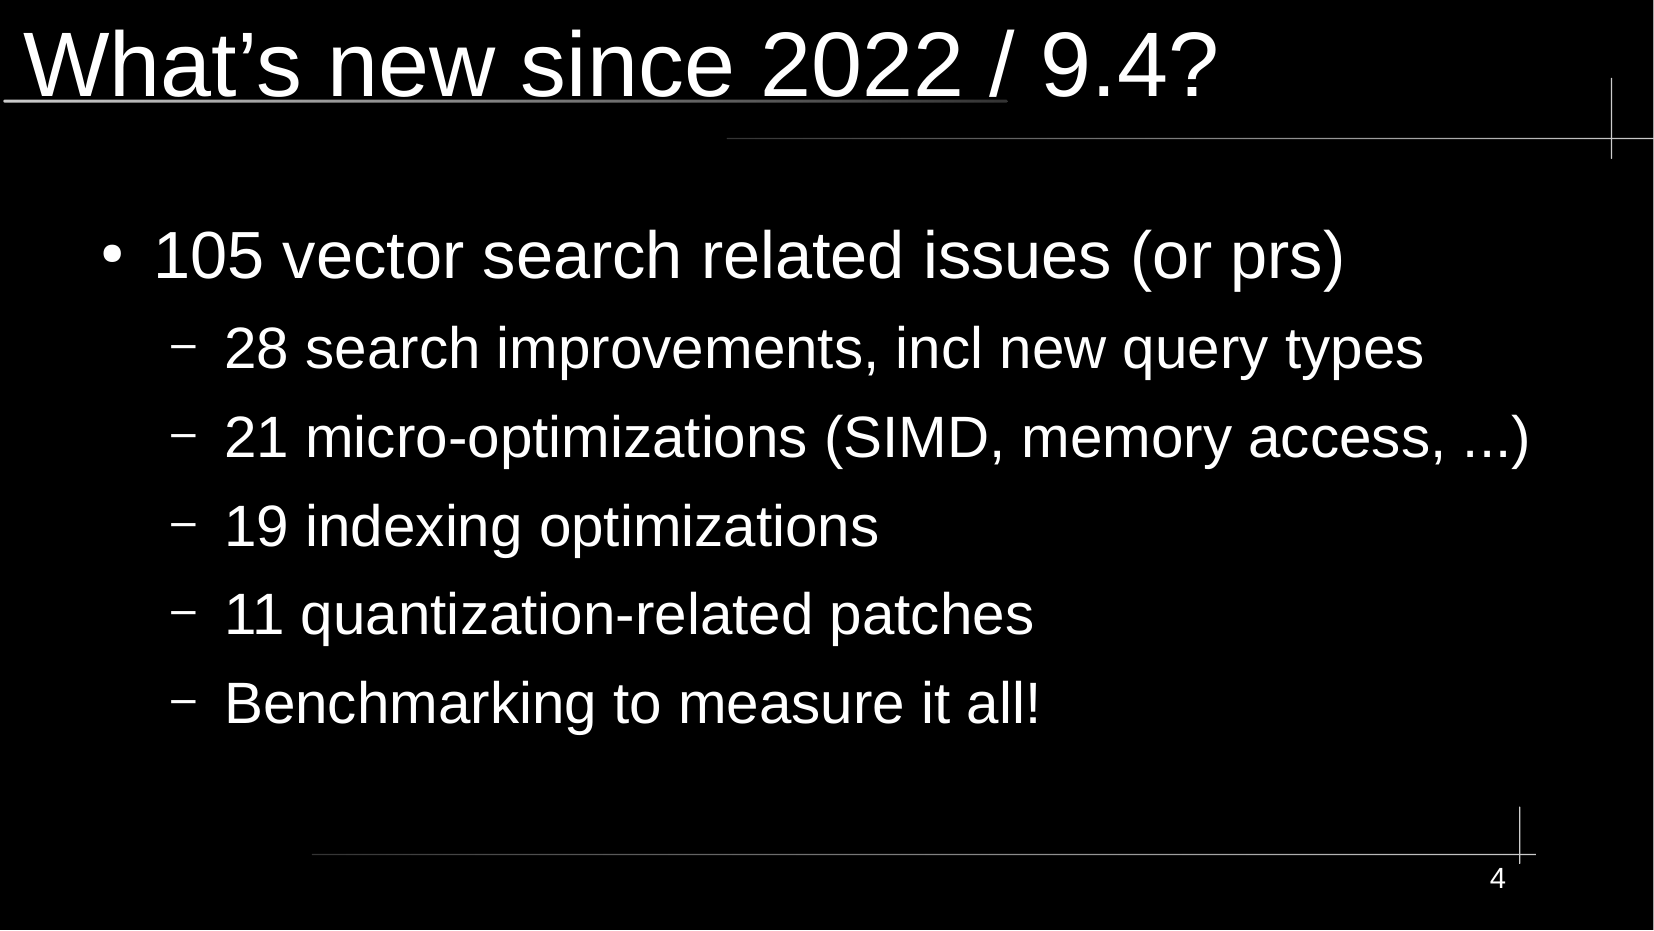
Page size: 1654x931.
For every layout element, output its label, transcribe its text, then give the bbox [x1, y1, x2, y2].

list 105 vector search related issues (or prs) 28 search improvements, incl new query types 21 micro-optimizations (SIMD, memory access, ...) 19 indexing optimizations 11 quantization-related patches Benchmarking to measure it all! [82, 217, 1571, 758]
title What’s new since 2022 / 9.4? [23, 11, 1589, 119]
